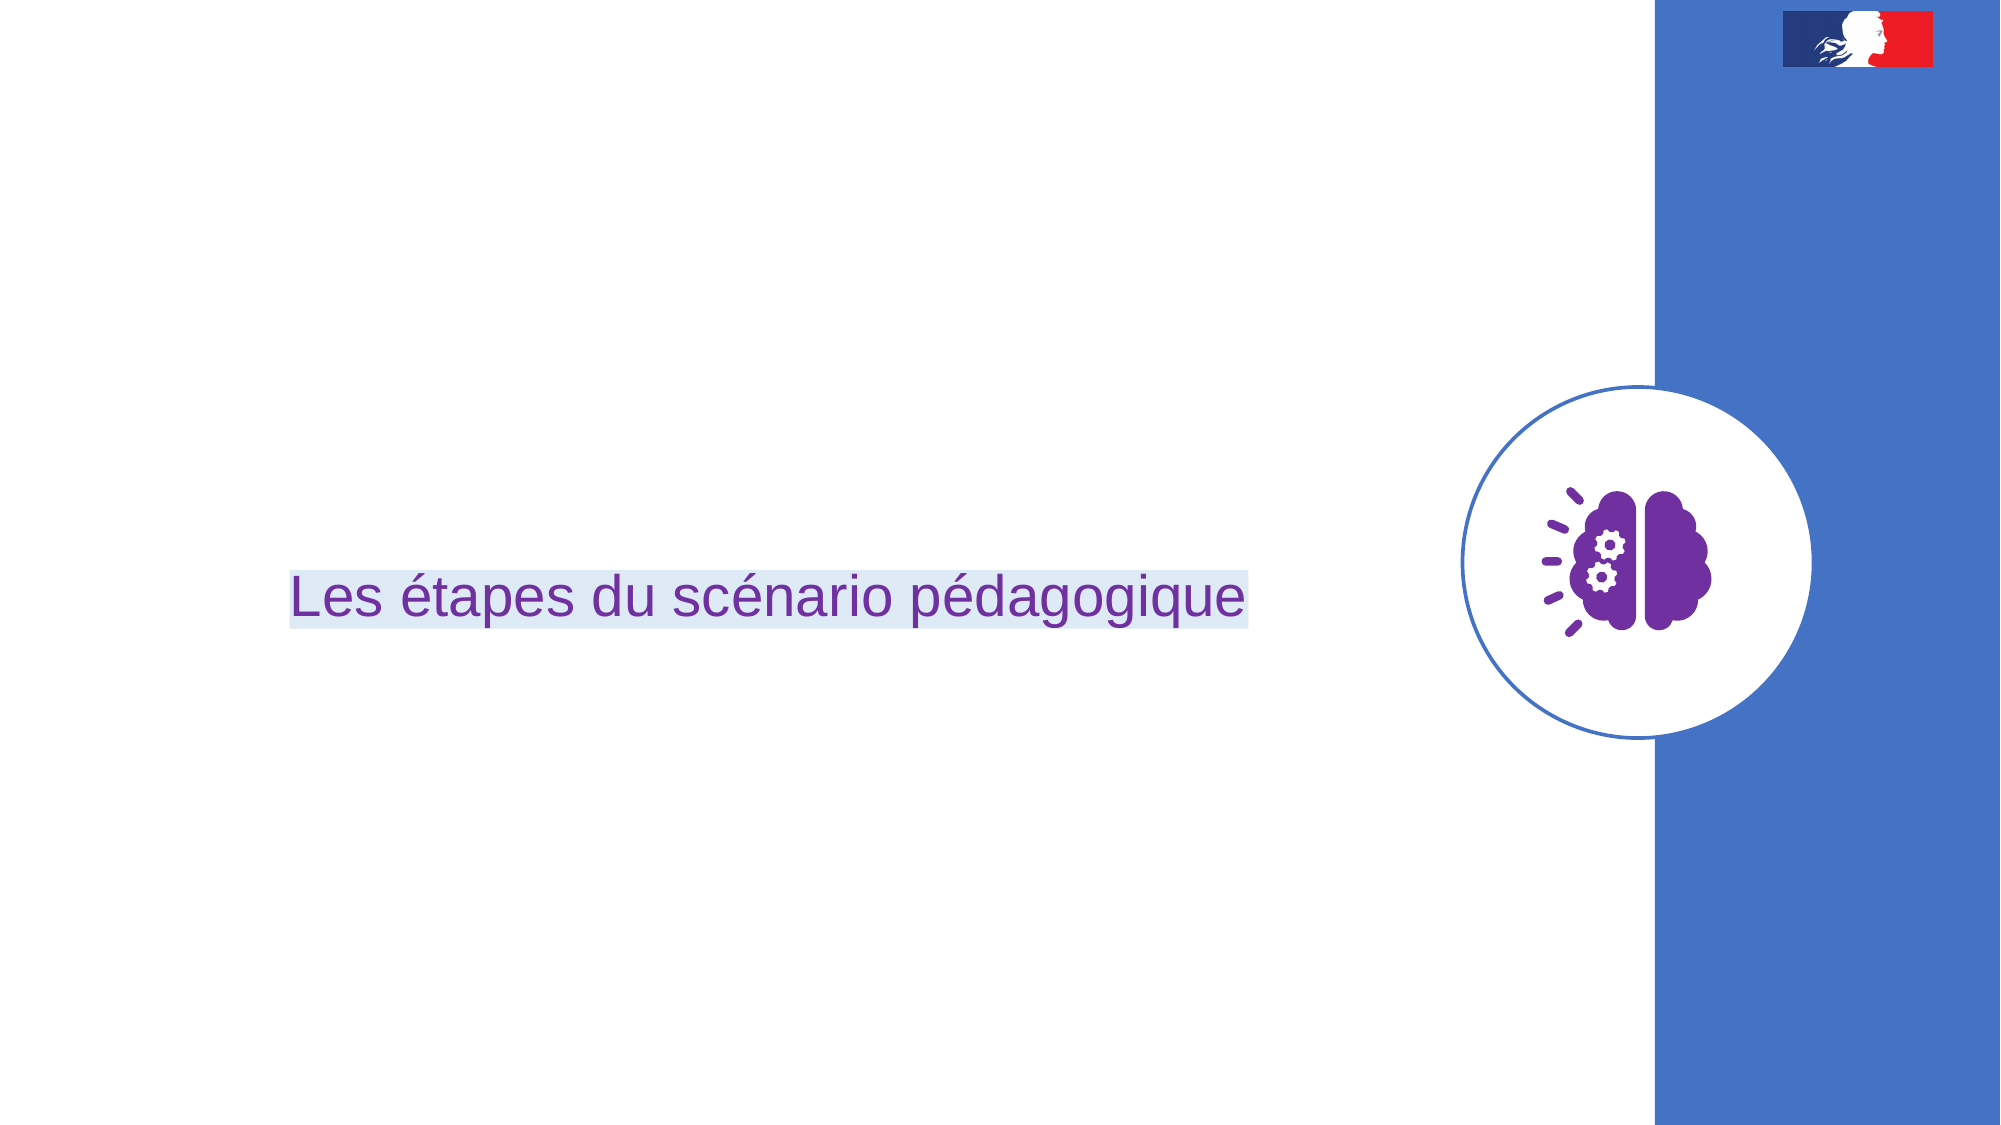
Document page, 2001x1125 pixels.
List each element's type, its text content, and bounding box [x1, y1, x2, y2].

picture [1783, 11, 1933, 67]
text_box Les étapes du scénario pédagogique [289, 570, 1249, 629]
picture [1536, 458, 1745, 667]
text_box [1462, 0, 2000, 1125]
